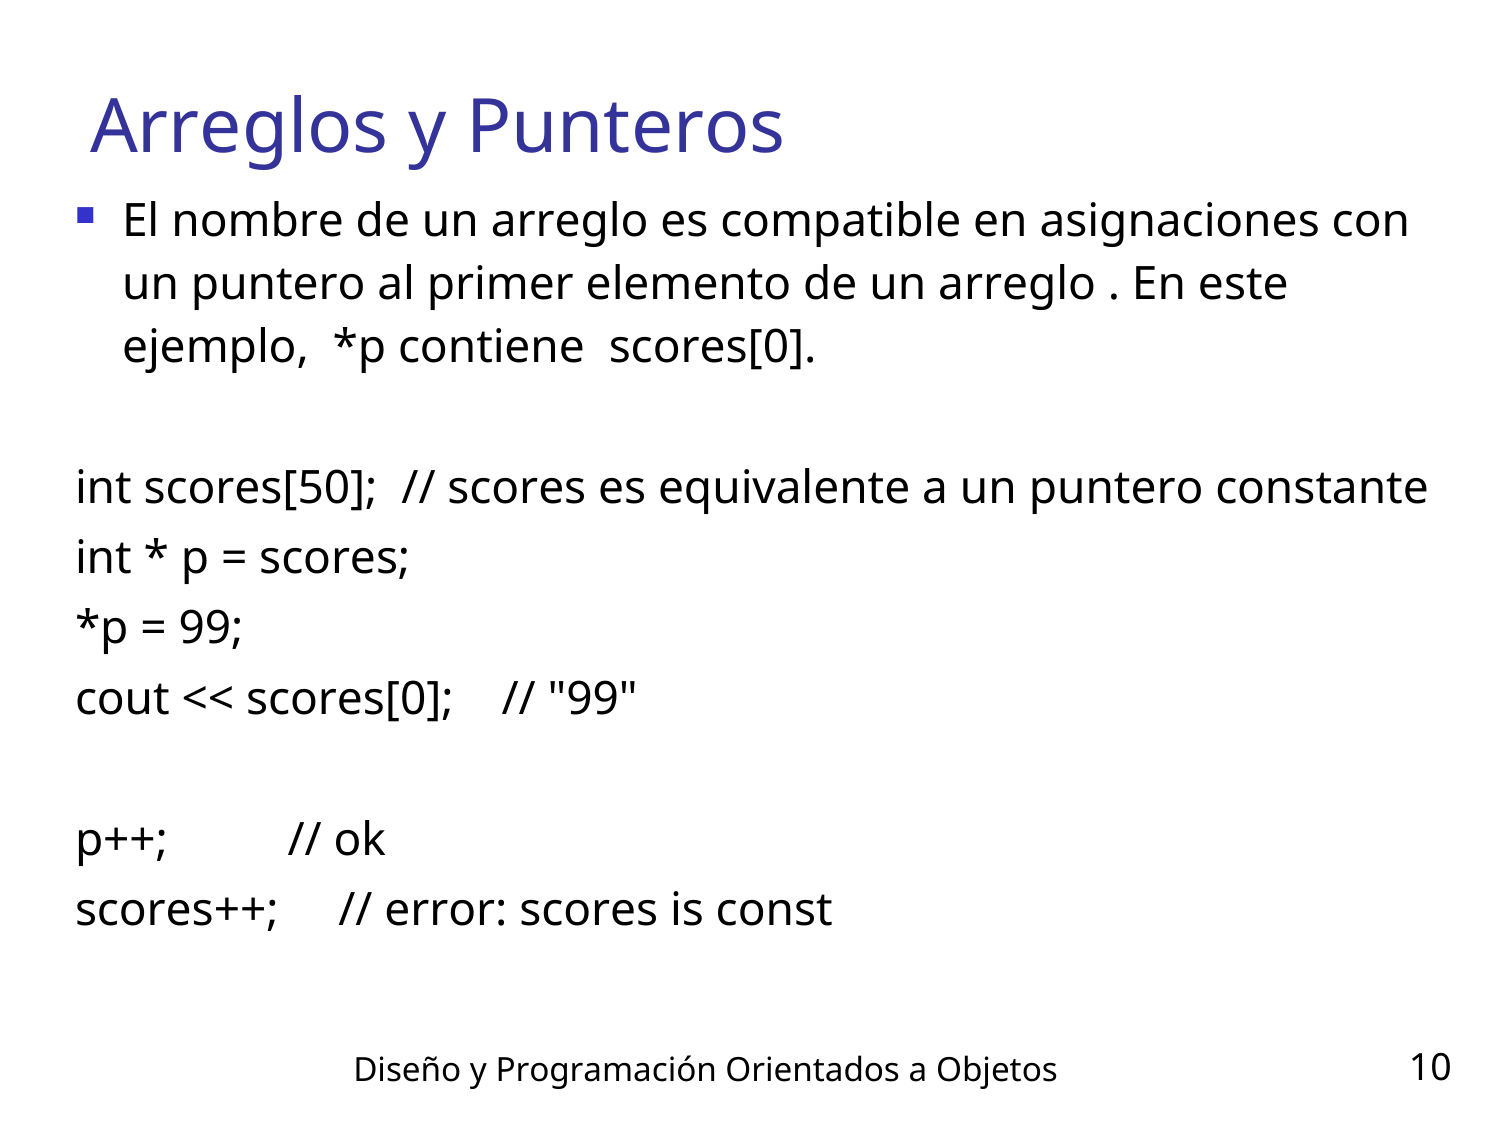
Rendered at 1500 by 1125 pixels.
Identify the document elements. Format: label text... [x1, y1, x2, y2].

list El nombre de un arreglo es compatible en asignaciones con un puntero al primer elemento de un arreglo . En este ejemplo, *p contiene scores[0]. int scores[50]; // scores es equivalente a un puntero constante int * p = scores; *p = 99; cout << scores[0]; // "99" p++; // ok scores++; // error: scores is const [75, 187, 1462, 993]
title Arreglos y Punteros [75, 19, 1466, 182]
